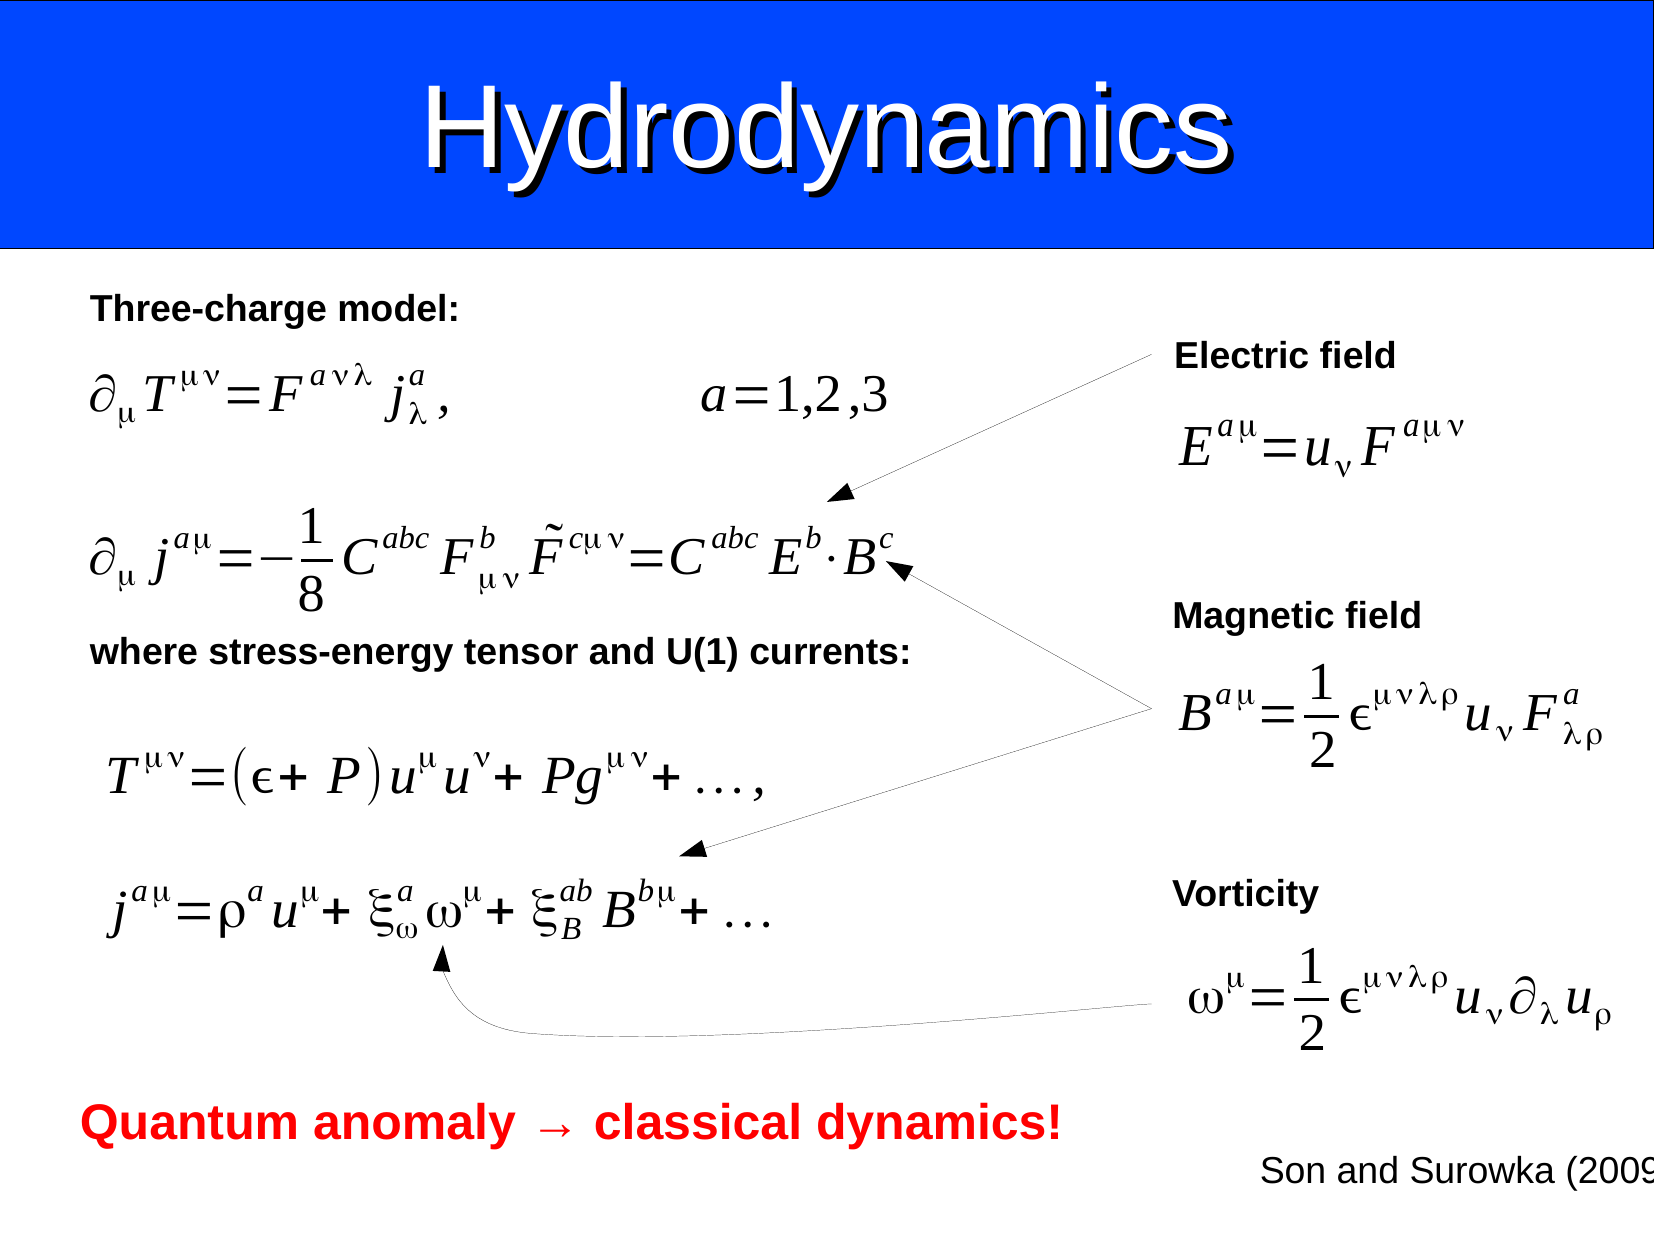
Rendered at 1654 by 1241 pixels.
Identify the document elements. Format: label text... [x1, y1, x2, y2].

chart [1181, 935, 1618, 1063]
chart [1169, 405, 1471, 479]
chart [1169, 652, 1609, 781]
chart [94, 738, 781, 948]
text_box where stress-energy tensor and U(1) currents: [75, 622, 939, 681]
chart [82, 356, 900, 622]
text_box Vorticity [1157, 865, 1345, 924]
text_box Electric field [1159, 327, 1423, 386]
title Hydrodynamics [82, 17, 1571, 224]
text_box [0, 0, 1654, 249]
text_box Son and Surowka (2009) [1245, 1142, 1583, 1205]
text_box Quantum anomaly → classical dynamics! [64, 1086, 1123, 1159]
text_box Three-charge model: [75, 280, 487, 339]
text_box Magnetic field [1157, 586, 1448, 645]
